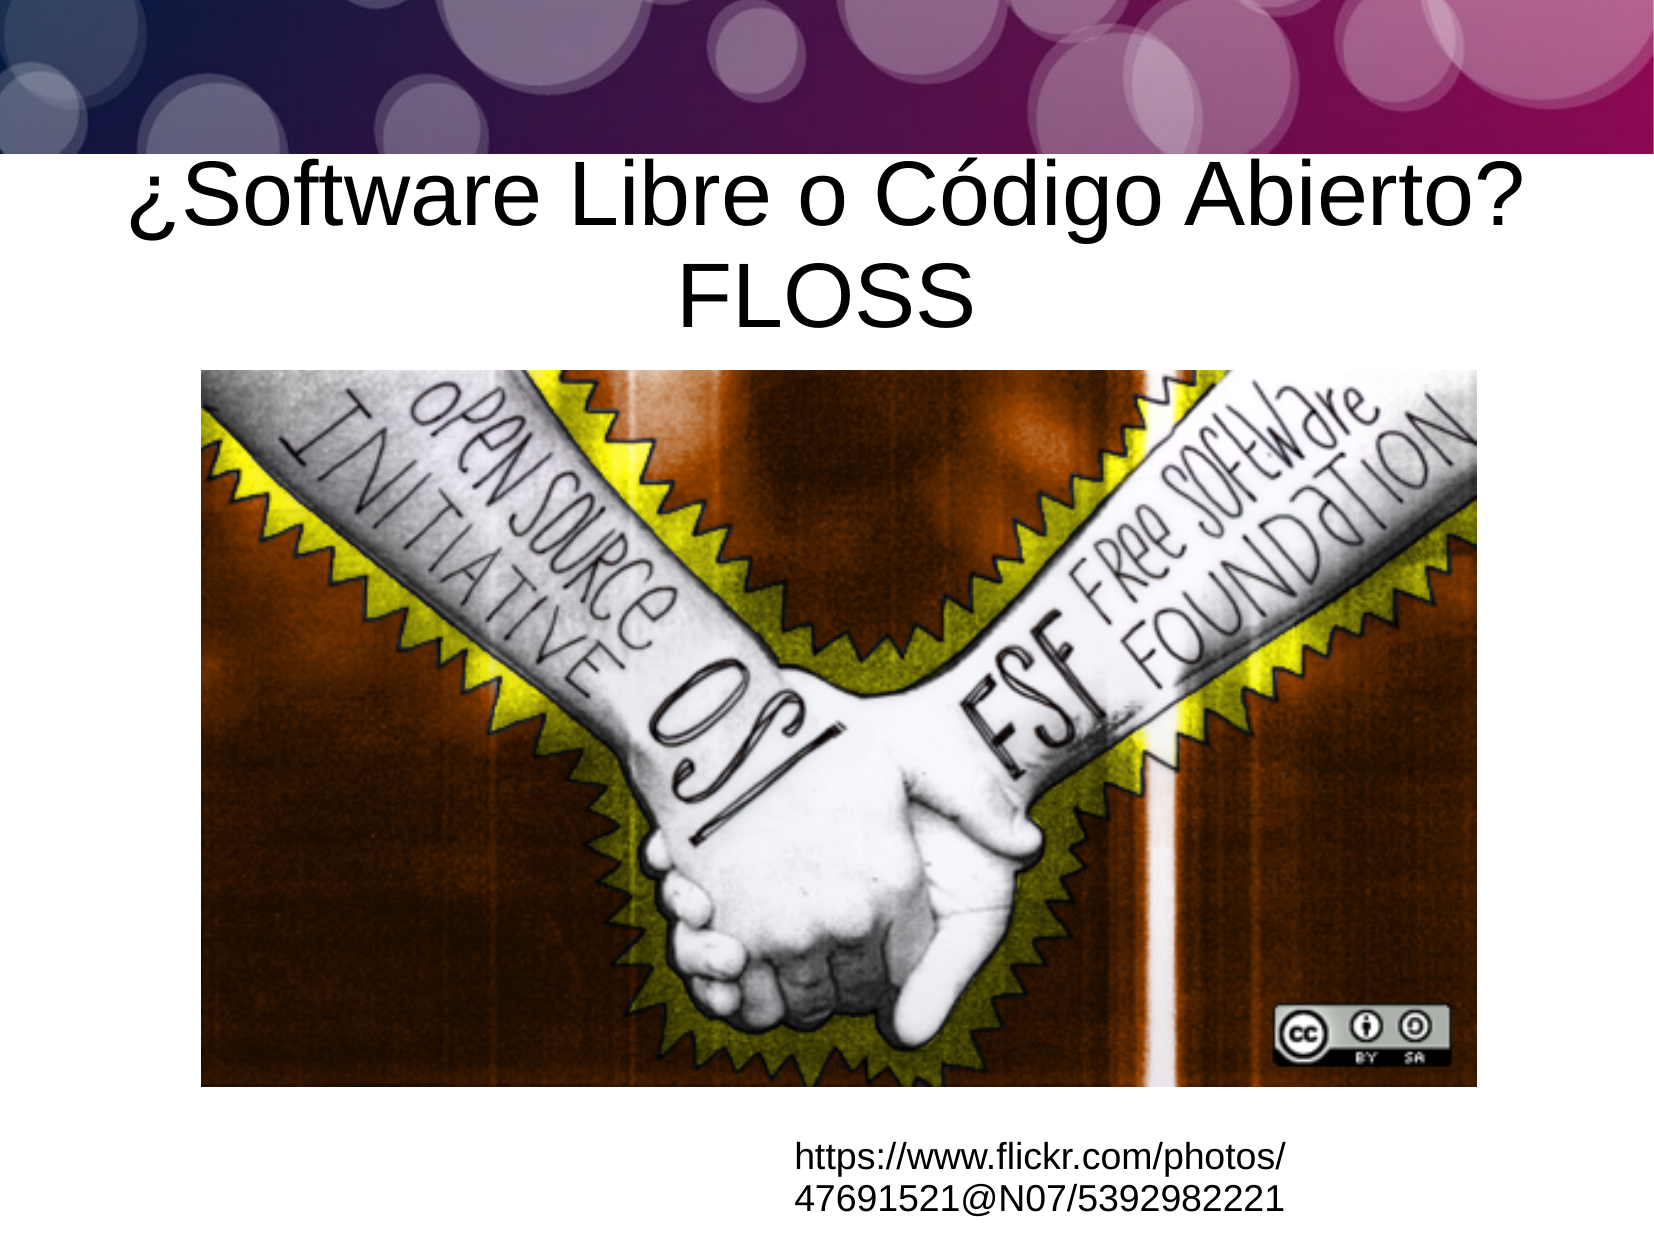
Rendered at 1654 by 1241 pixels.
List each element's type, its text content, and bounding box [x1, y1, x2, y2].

picture [201, 370, 1477, 1087]
picture [0, 0, 1654, 154]
text_box https://www.flickr.com/photos/47691521@N07/5392982221 [779, 1128, 1489, 1241]
title ¿Software Libre o Código Abierto? FLOSS [82, 142, 1571, 348]
